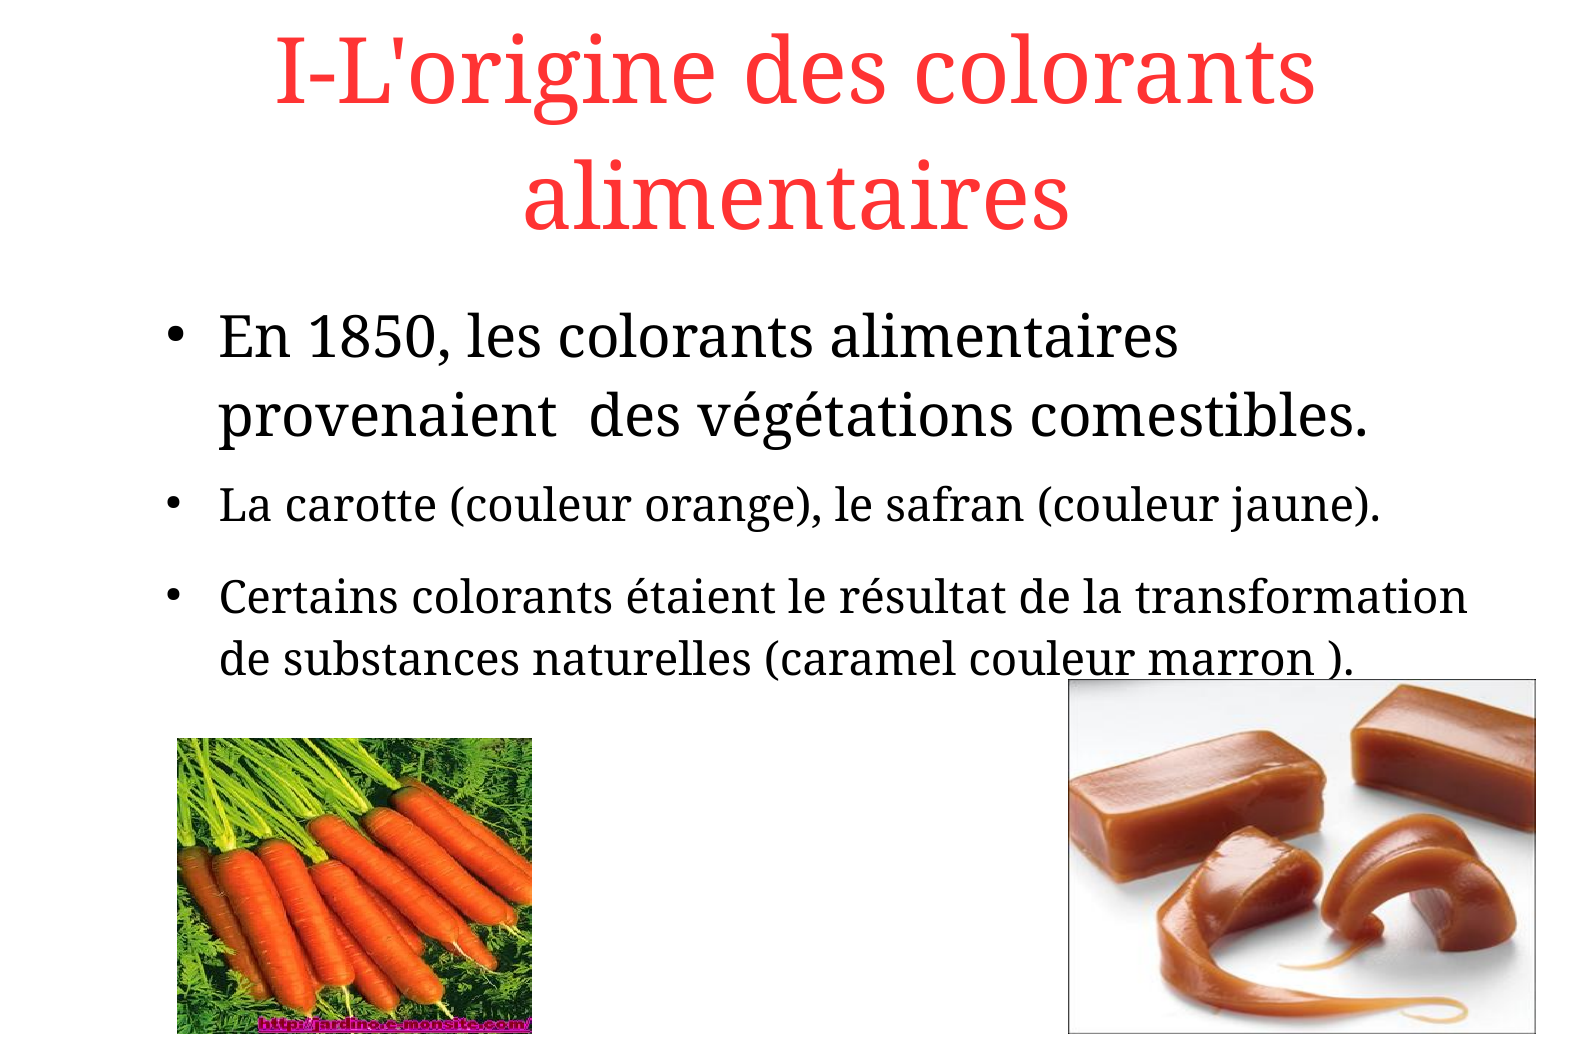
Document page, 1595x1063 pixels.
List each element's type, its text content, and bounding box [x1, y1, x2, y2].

picture [1068, 679, 1536, 1034]
list La carotte (couleur orange), le safran (couleur jaune). Certains colorants étaient le résultat de la transformation de substances naturelles (caramel couleur marron ). [147, 472, 1477, 740]
list En 1850, les colorants alimentaires provenaient des végétations comestibles. [147, 295, 1447, 472]
title I-L'origine des colorants alimentaires [79, 26, 1515, 236]
picture [177, 738, 532, 1034]
